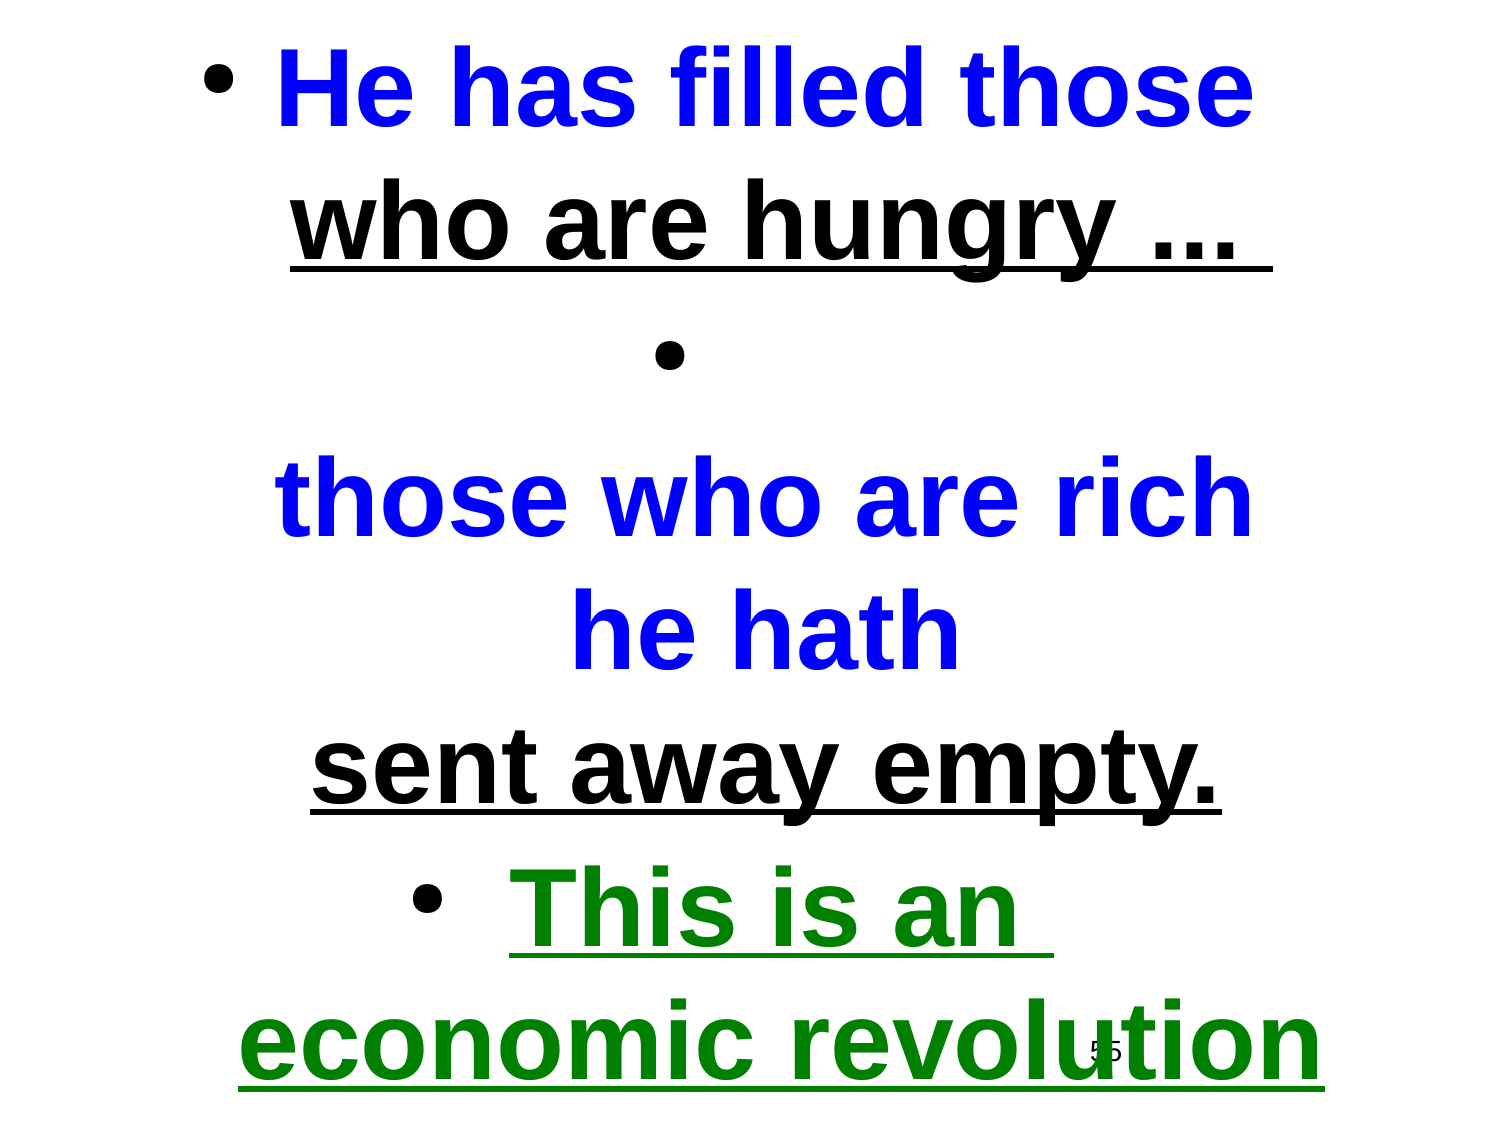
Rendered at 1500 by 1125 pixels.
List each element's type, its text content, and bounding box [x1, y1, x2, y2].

list He has filled those who are hungry ... those who are rich he hath sent away empty. This is an economic revolution [15, 15, 1486, 1111]
